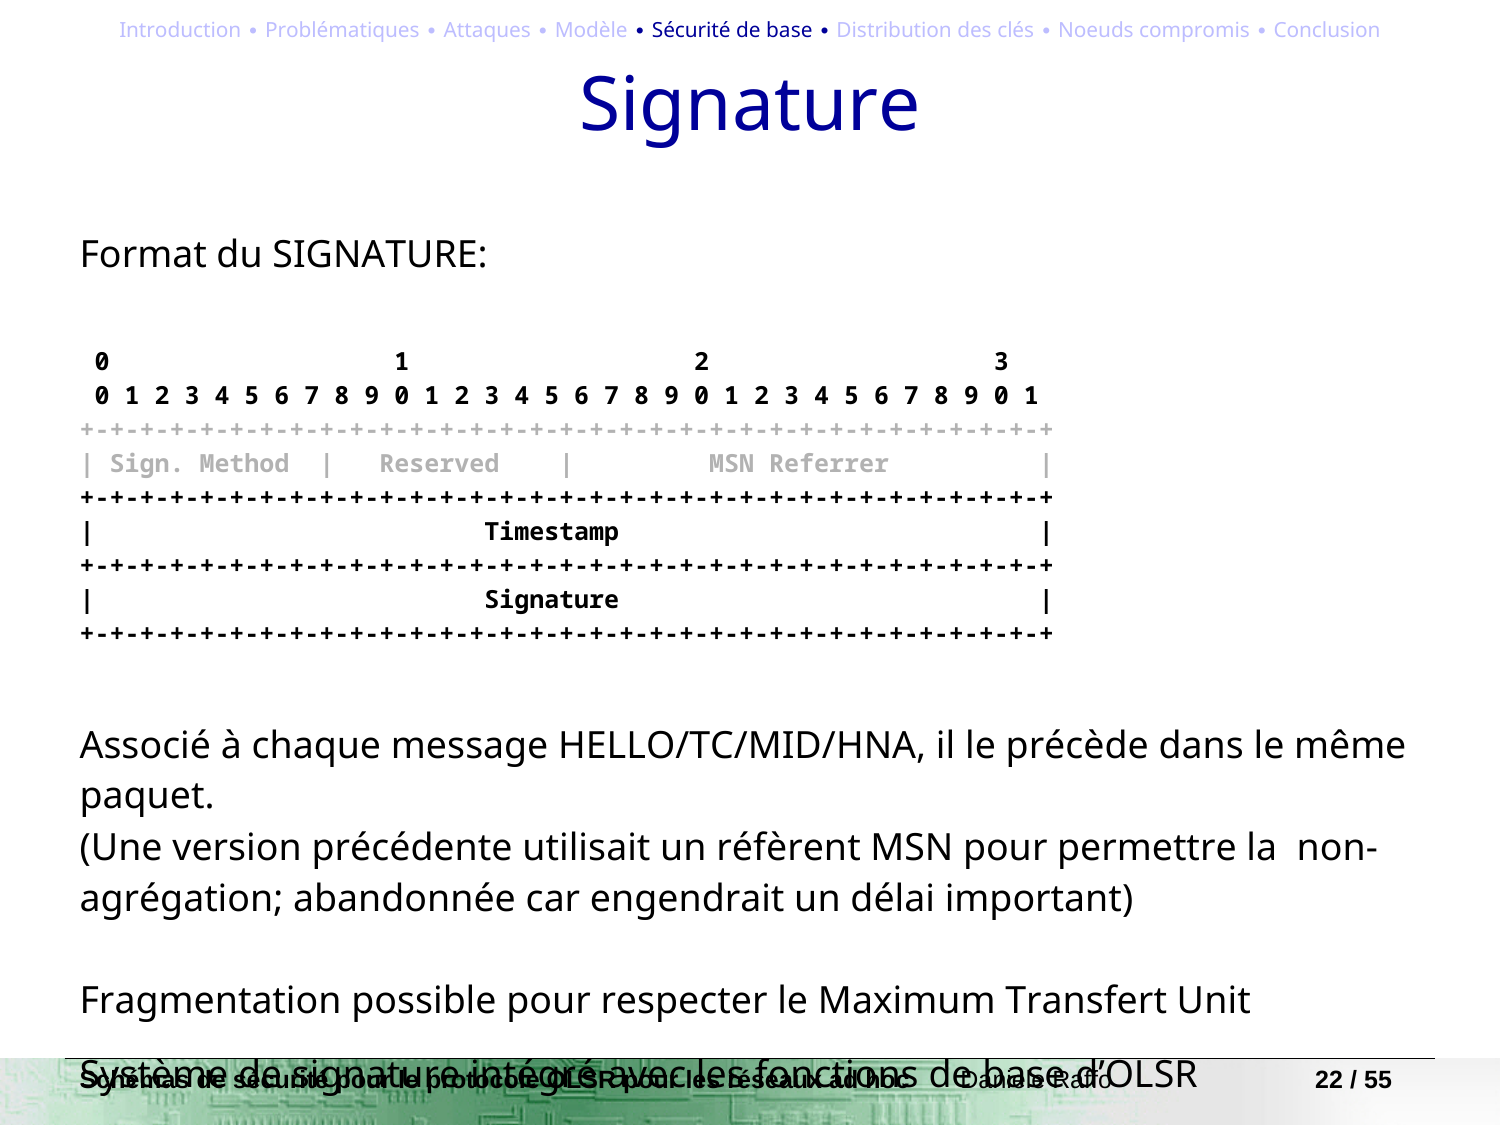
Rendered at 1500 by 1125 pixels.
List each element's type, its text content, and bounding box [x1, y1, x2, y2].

text_box Signature [64, 52, 1436, 161]
picture [0, 1058, 1500, 1125]
text_box Format du SIGNATURE: 0 1 2 3 0 1 2 3 4 5 6 7 8 9 0 1 2 3 4 5 6 7 8 9 0 1 2 3 4 5 6 7 8 9 0 1 +-+-+-+-+-+-+-+-+-+-+-+-+-+-+-+-+-+-+-+-+-+-+-+-+-+-+-+-+-+-+-+-+ | Sign. Method | Reserved | MSN Referrer | +-+-+-+-+-+-+-+-+-+-+-+-+-+-+-+-+-+-+-+-+-+-+-+-+-+-+-+-+-+-+-+-+ | Timestamp | +-+-+-+-+-+-+-+-+-+-+-+-+-+-+-+-+-+-+-+-+-+-+-+-+-+-+-+-+-+-+-+-+ | Signature | +-+-+-+-+-+-+-+-+-+-+-+-+-+-+-+-+-+-+-+-+-+-+-+-+-+-+-+-+-+-+-+-+ Associé à chaque message HELLO/TC/MID/HNA, il le précède dans le même paquet. (Une version précédente utilisait un réfèrent MSN pour permettre la non-agrégation; abandonnée car engendrait un délai important) Fragmentation possible pour respecter le Maximum Transfert Unit Système de signature intégré avec les fonctions de base d’OLSR [64, 219, 1436, 1058]
text_box Schémas de sécurité pour le protocole OLSR pour les réseaux ad hoc Daniele Raffo [64, 1058, 1436, 1103]
text_box Introduction ∙ Problématiques ∙ Attaques ∙ Modèle ∙ Sécurité de base ∙ Distribution des clés ∙ Noeuds compromis ∙ Conclusion [0, 7, 1500, 52]
